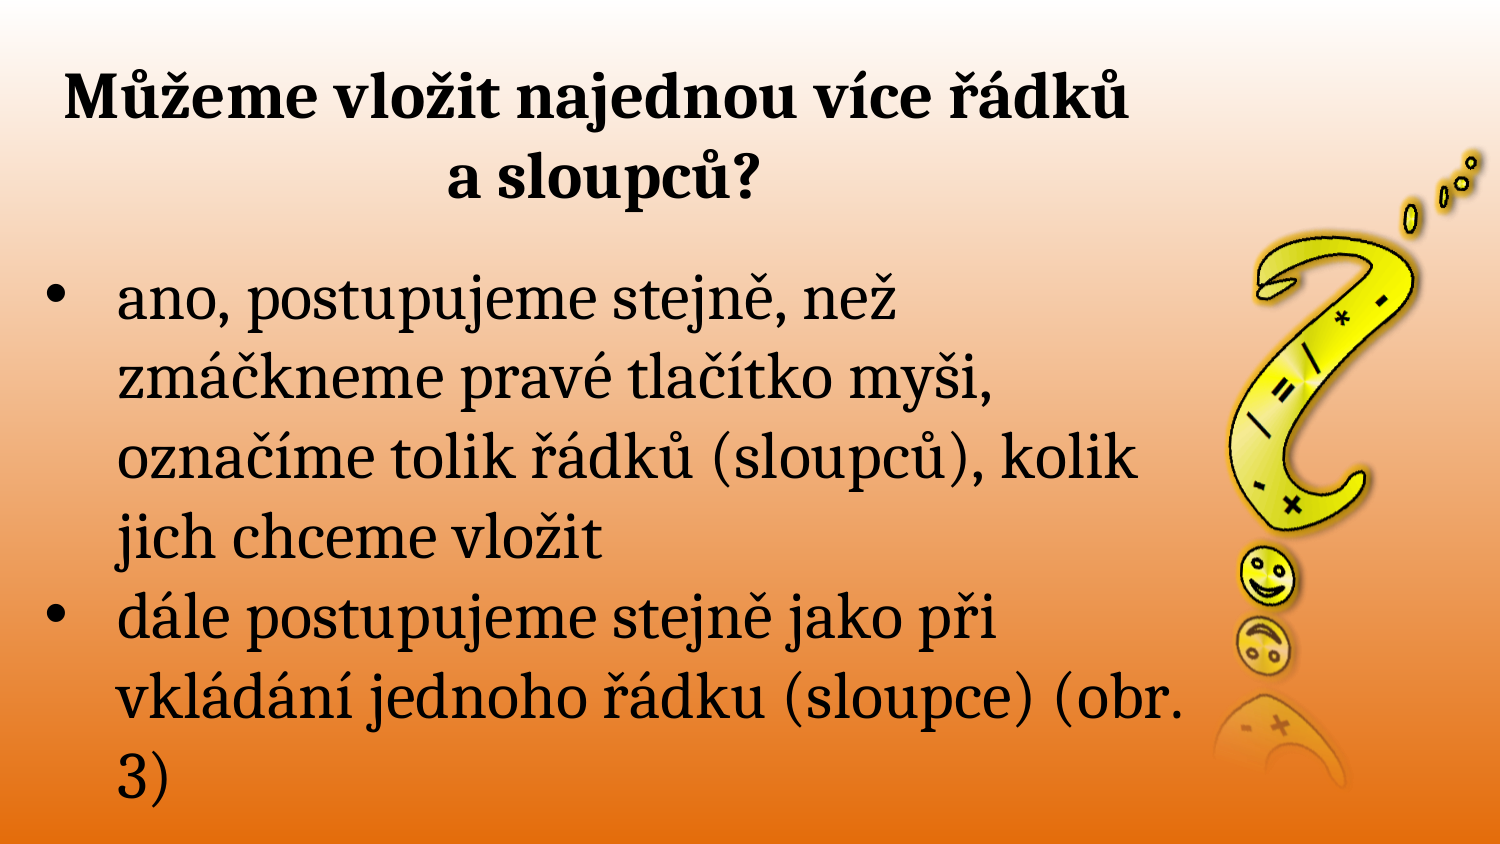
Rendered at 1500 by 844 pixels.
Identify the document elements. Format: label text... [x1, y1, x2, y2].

text_box Můžeme vložit najednou více řádků a sloupců? [0, 43, 1211, 220]
picture [1184, 121, 1500, 844]
text_box ano, postupujeme stejně, než zmáčkneme pravé tlačítko myši, označíme tolik řádků (sloupců), kolik jich chceme vložit dále postupujeme stejně jako při vkládání jednoho řádku (sloupce) (obr. 3) [0, 244, 1211, 820]
